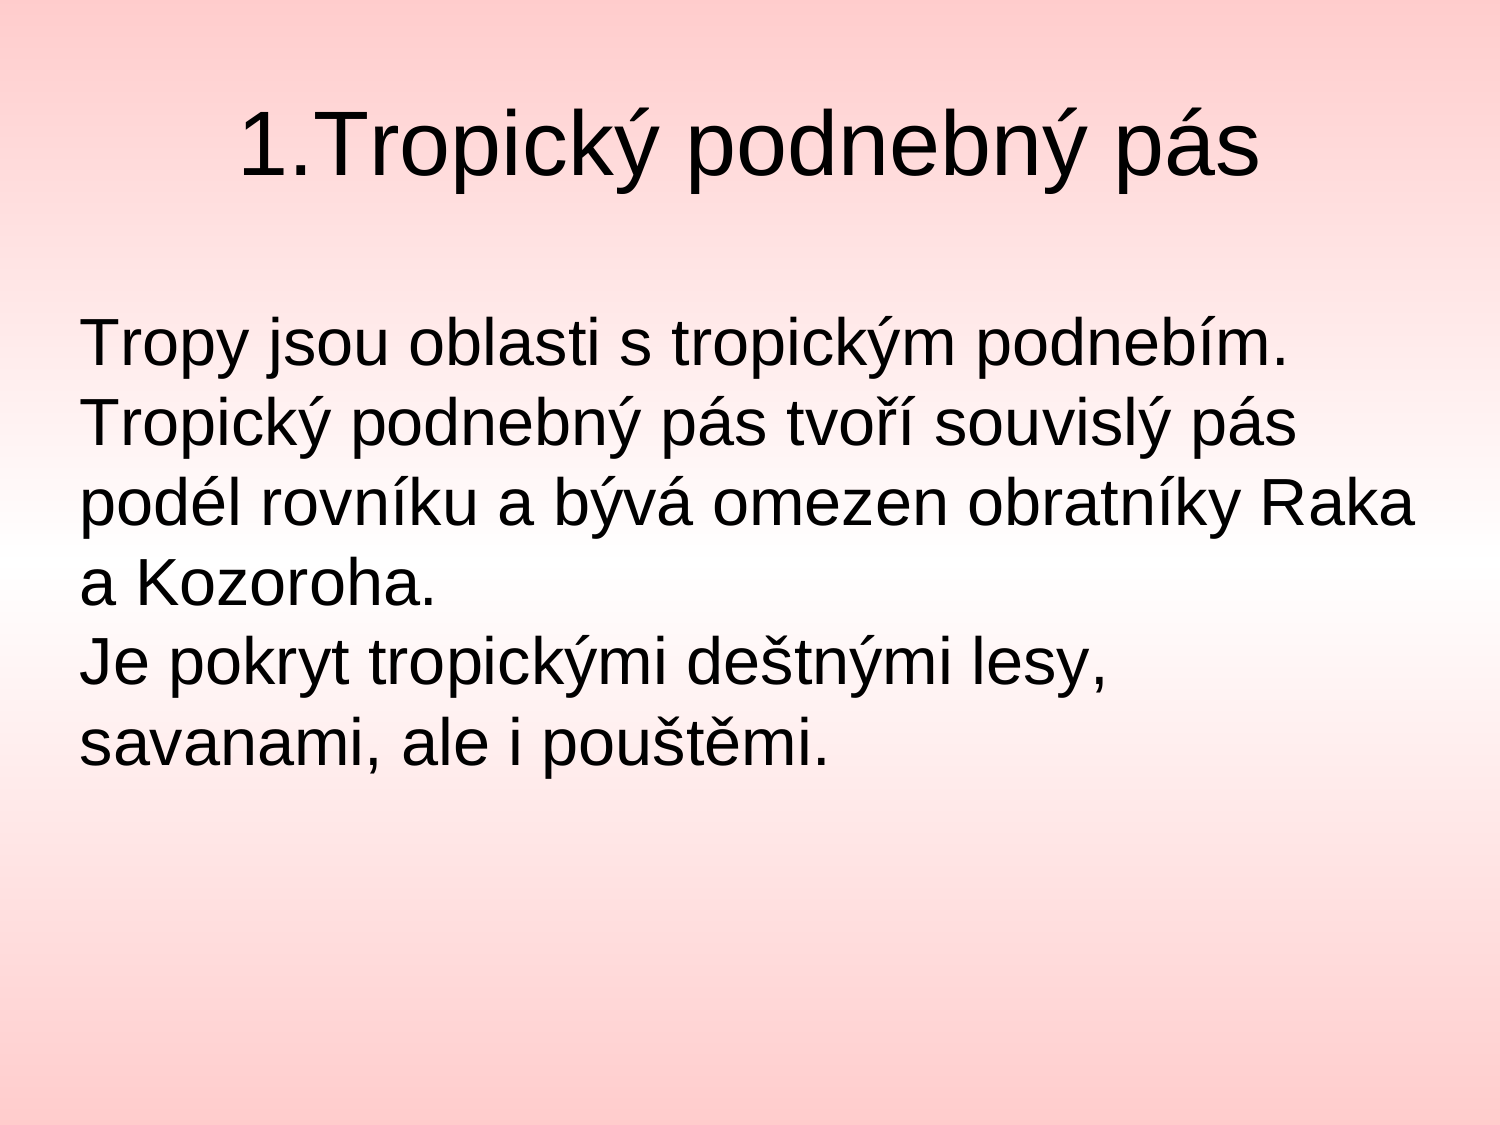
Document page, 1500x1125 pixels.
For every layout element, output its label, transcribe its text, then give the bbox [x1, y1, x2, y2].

text_box Tropy jsou oblasti s tropickým podnebím. Tropický podnebný pás tvoří souvislý pás podél rovníku a bývá omezen obratníky Raka a Kozoroha. Je pokryt tropickými deštnými lesy, savanami, ale i pouštěmi. [64, 290, 1436, 908]
title 1.Tropický podnebný pás [75, 45, 1426, 233]
